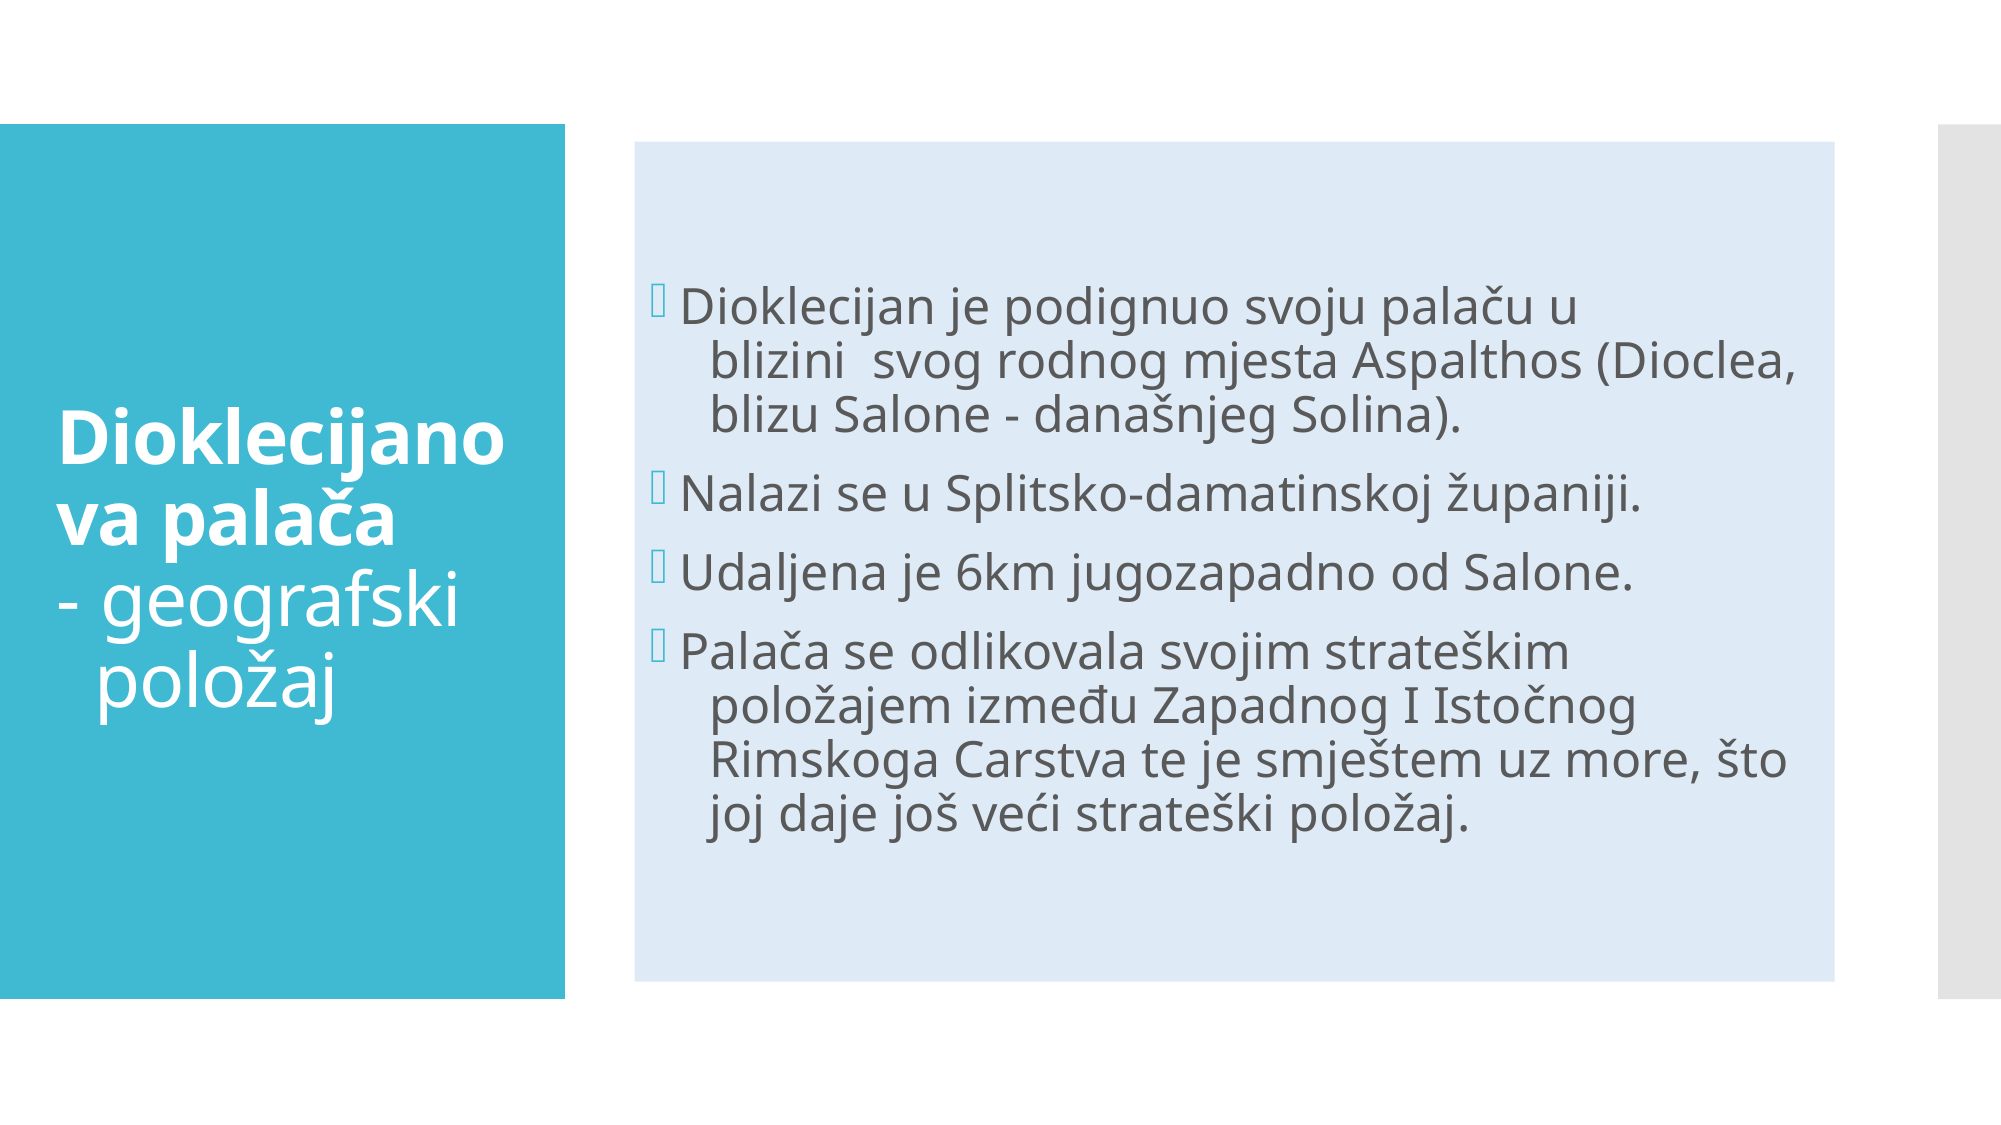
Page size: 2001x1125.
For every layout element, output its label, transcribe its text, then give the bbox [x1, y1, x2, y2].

title Dioklecijanova palača - geografski položaj [41, 184, 545, 940]
list Dioklecijan je podignuo svoju palaču u blizini svog rodnog mjesta Aspalthos (Dioclea, blizu Salone - današnjeg Solina). Nalazi se u Splitsko-damatinskoj županiji. Udaljena je 6km jugozapadno od Salone. Palača se odlikovala svojim strateškim položajem između Zapadnog I Istočnog Rimskoga Carstva te je smještem uz more, što joj daje još veći strateški položaj. [634, 141, 1835, 982]
